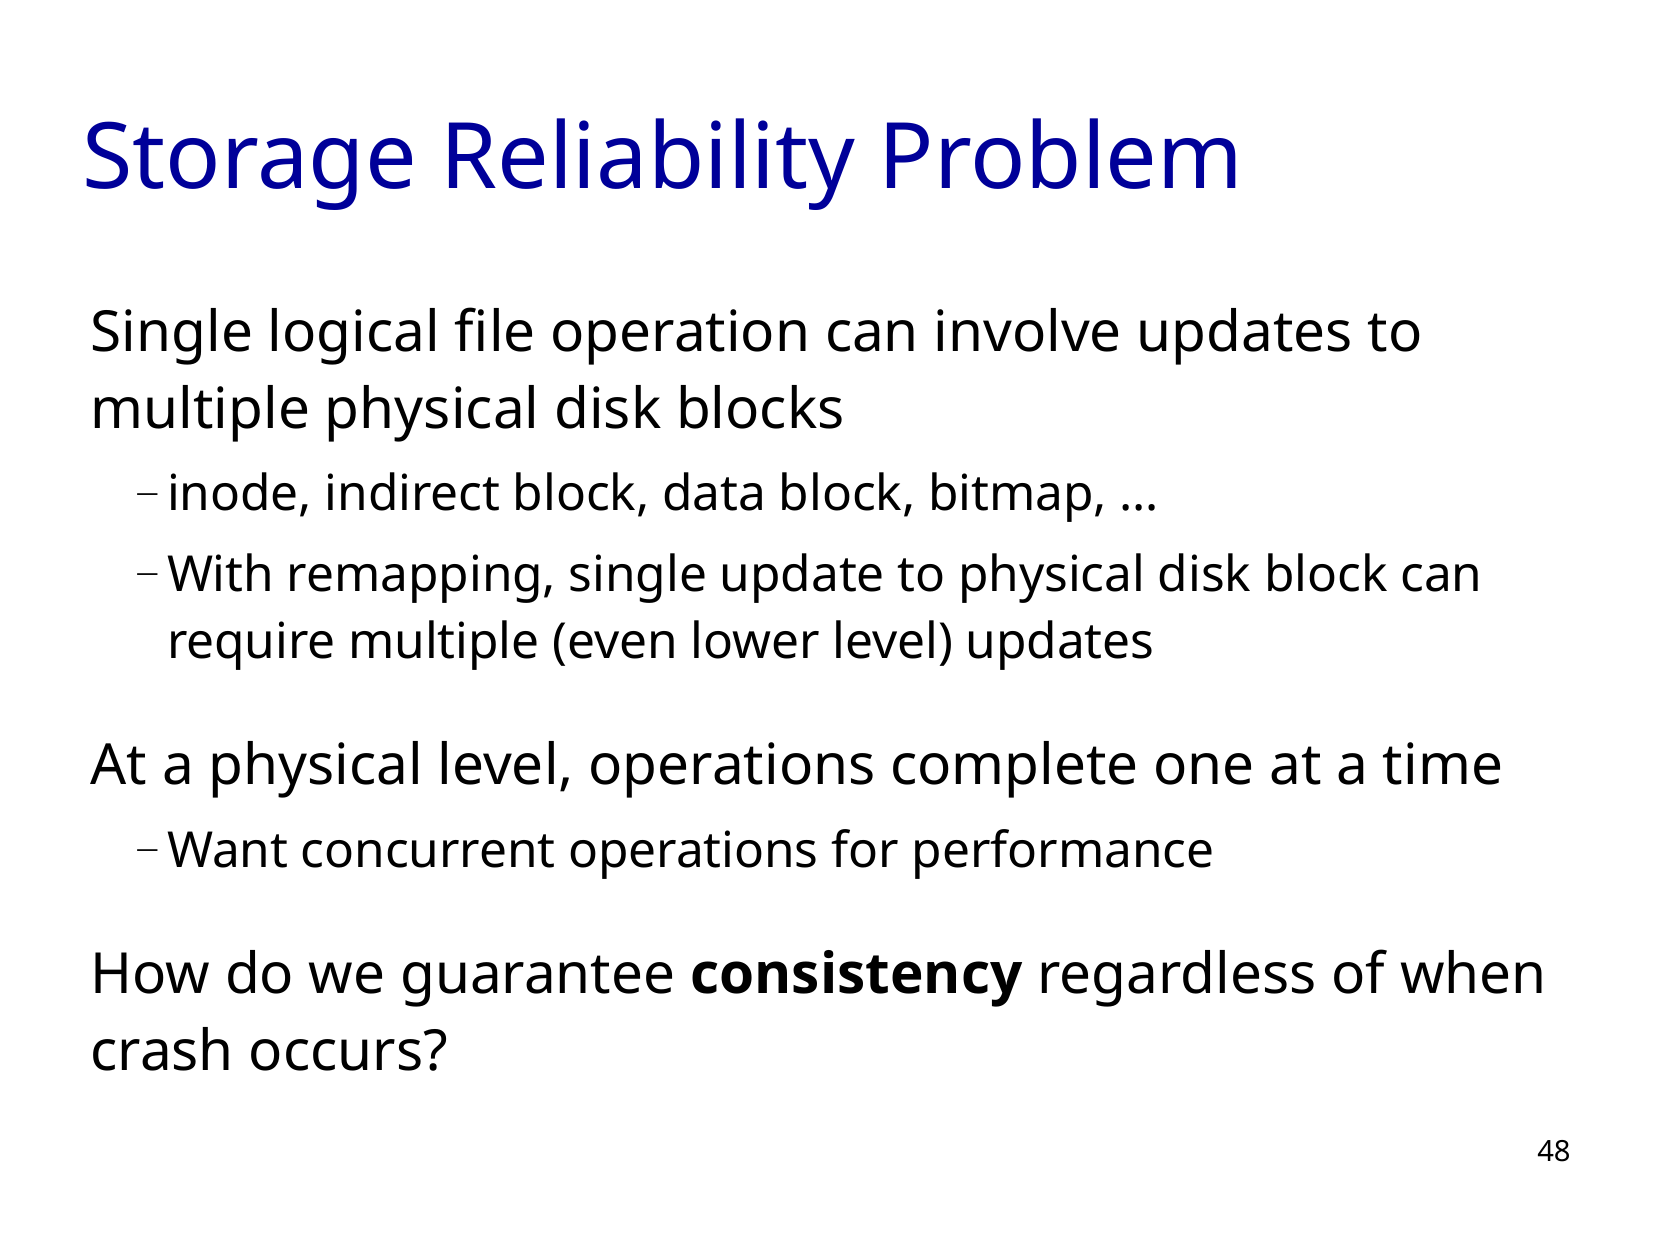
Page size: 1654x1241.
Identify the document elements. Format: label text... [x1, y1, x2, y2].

title Storage Reliability Problem [82, 49, 1571, 257]
list Single logical file operation can involve updates to multiple physical disk blocks inode, indirect block, data block, bitmap, … With remapping, single update to physical disk block can require multiple (even lower level) updates At a physical level, operations complete one at a time Want concurrent operations for performance How do we guarantee consistency regardless of when crash occurs? [60, 290, 1571, 1096]
